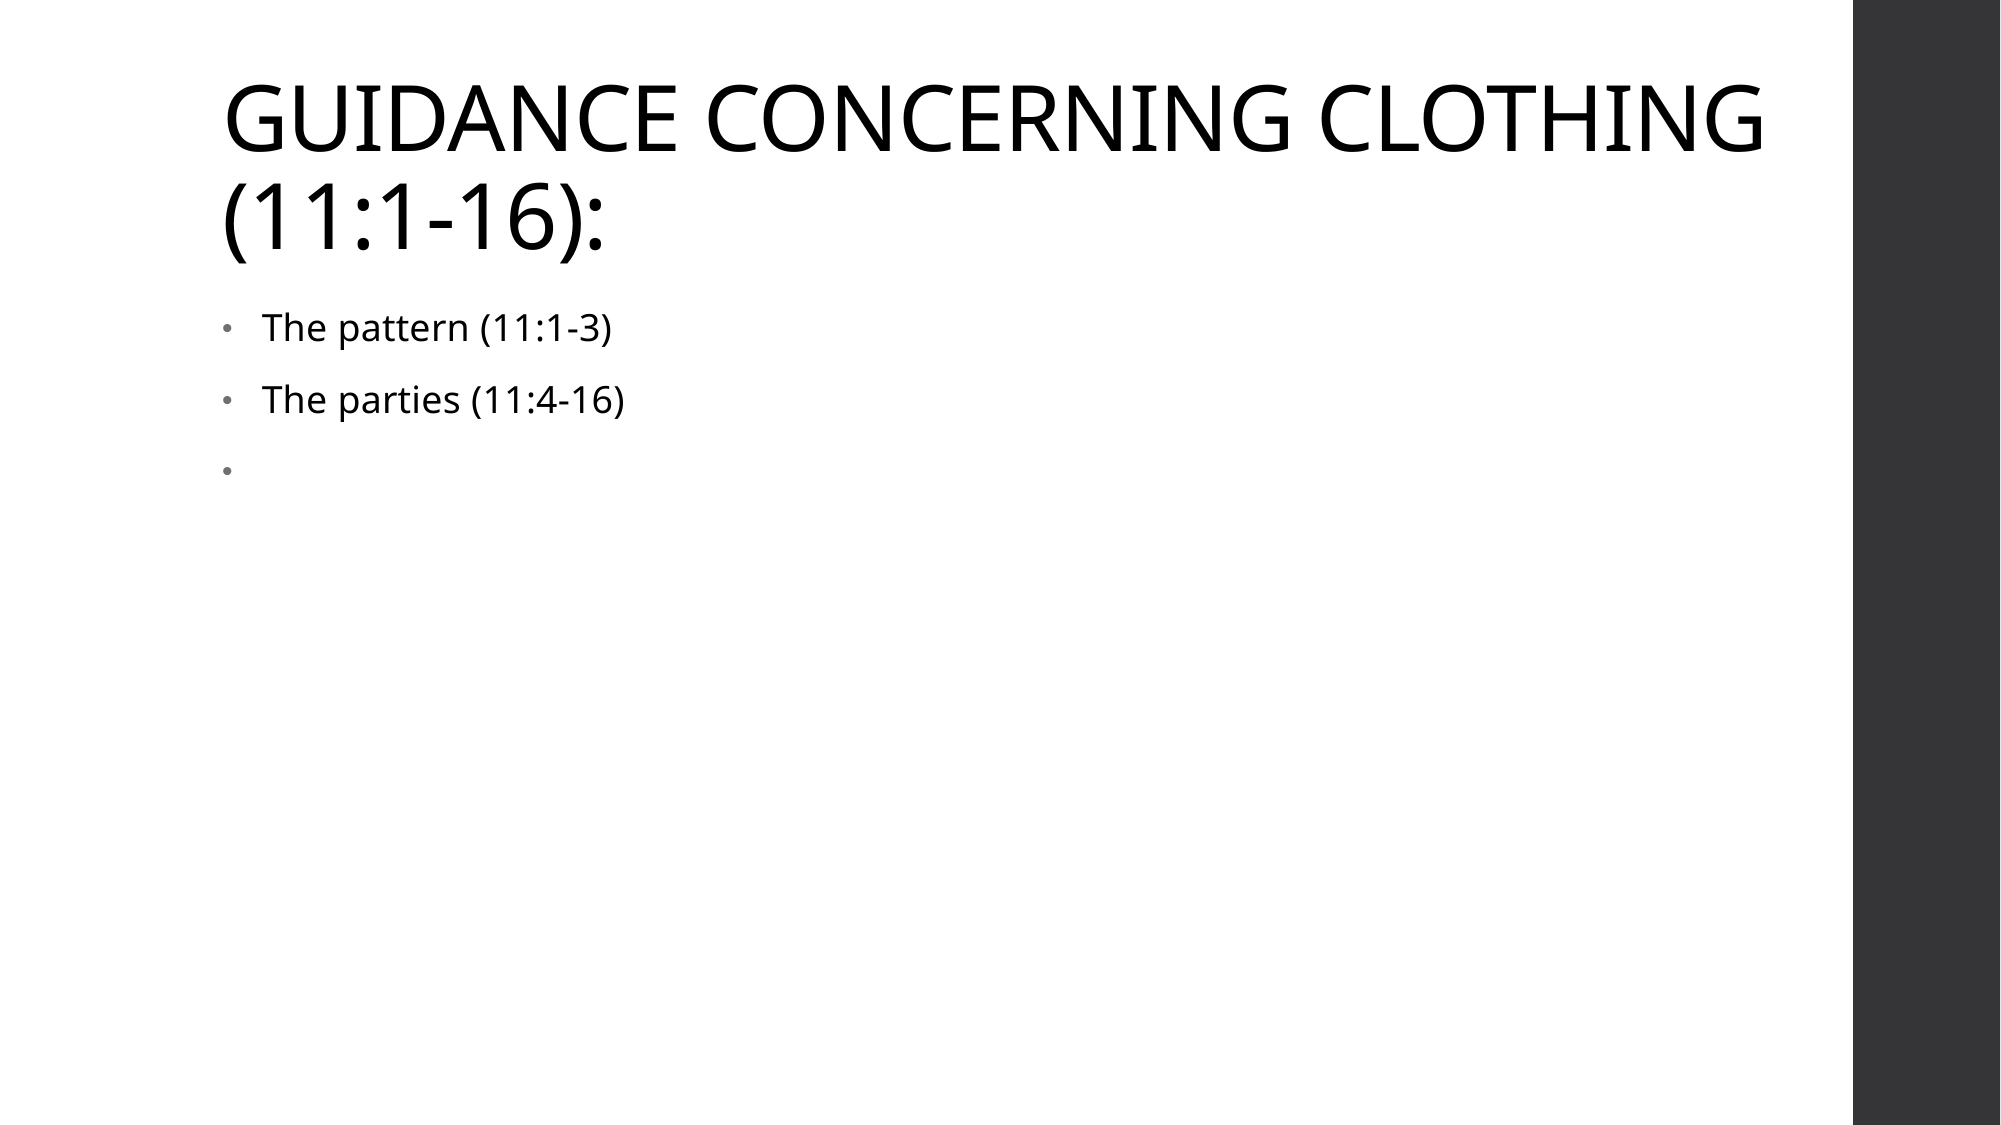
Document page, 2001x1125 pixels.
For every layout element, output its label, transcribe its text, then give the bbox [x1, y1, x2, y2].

title GUIDANCE CONCERNING CLOTHING (11:1-16): [206, 60, 1797, 278]
list The pattern (11:1-3) The parties (11:4-16) [206, 299, 1617, 1014]
